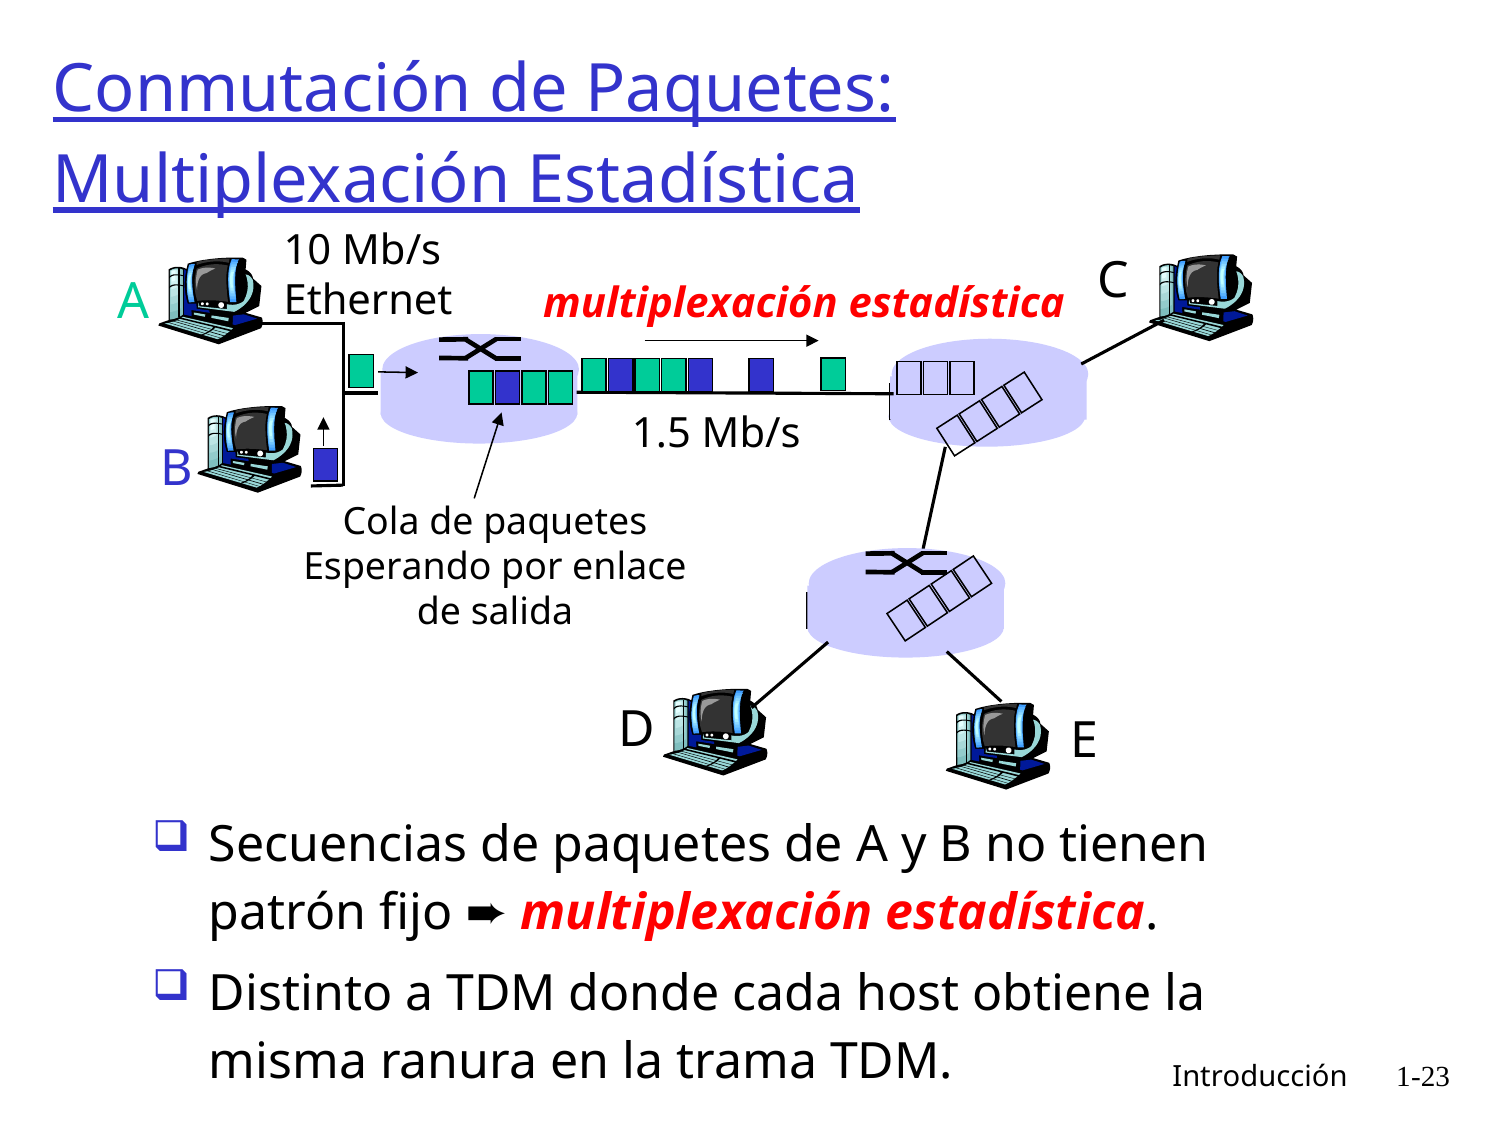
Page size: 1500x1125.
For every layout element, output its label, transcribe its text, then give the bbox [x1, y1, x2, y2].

text_box [984, 388, 1018, 425]
text_box 1.5 Mb/s [617, 398, 816, 464]
text_box B [145, 427, 208, 504]
text_box [889, 602, 923, 639]
text_box [868, 548, 970, 571]
text_box multiplexación estadística [528, 268, 1081, 334]
picture [197, 405, 304, 493]
picture [158, 256, 265, 345]
text_box [380, 337, 579, 444]
list Secuencias de paquetes de A y B no tienen patrón fijo  multiplexación estadística. Distinto a TDM donde cada host obtiene la misma ranura en la trama TDM. [137, 799, 1363, 1061]
text_box [688, 358, 713, 392]
text_box 1-<number> [1362, 1050, 1466, 1125]
text_box [961, 403, 995, 439]
text_box [313, 448, 338, 482]
text_box A [102, 260, 165, 337]
title Conmutación de Paquetes: Multiplexación Estadística [37, 37, 1276, 225]
text_box [933, 573, 967, 609]
text_box Cola de paquetes Esperando por enlace de salida [288, 489, 702, 640]
text_box [749, 358, 774, 392]
text_box [939, 417, 973, 446]
text_box D [603, 688, 670, 765]
text_box E [1055, 699, 1114, 776]
text_box C [1082, 240, 1145, 316]
text_box [889, 338, 1089, 447]
text_box [441, 334, 520, 345]
text_box [608, 358, 633, 392]
text_box Introducción [887, 1061, 1362, 1125]
text_box [1006, 374, 1040, 410]
text_box 10 Mb/s Ethernet [268, 215, 468, 331]
text_box [911, 588, 945, 624]
picture [1148, 253, 1255, 342]
text_box [956, 558, 989, 594]
picture [663, 687, 769, 776]
text_box [898, 362, 920, 394]
text_box [807, 551, 1006, 658]
picture [945, 702, 1052, 790]
